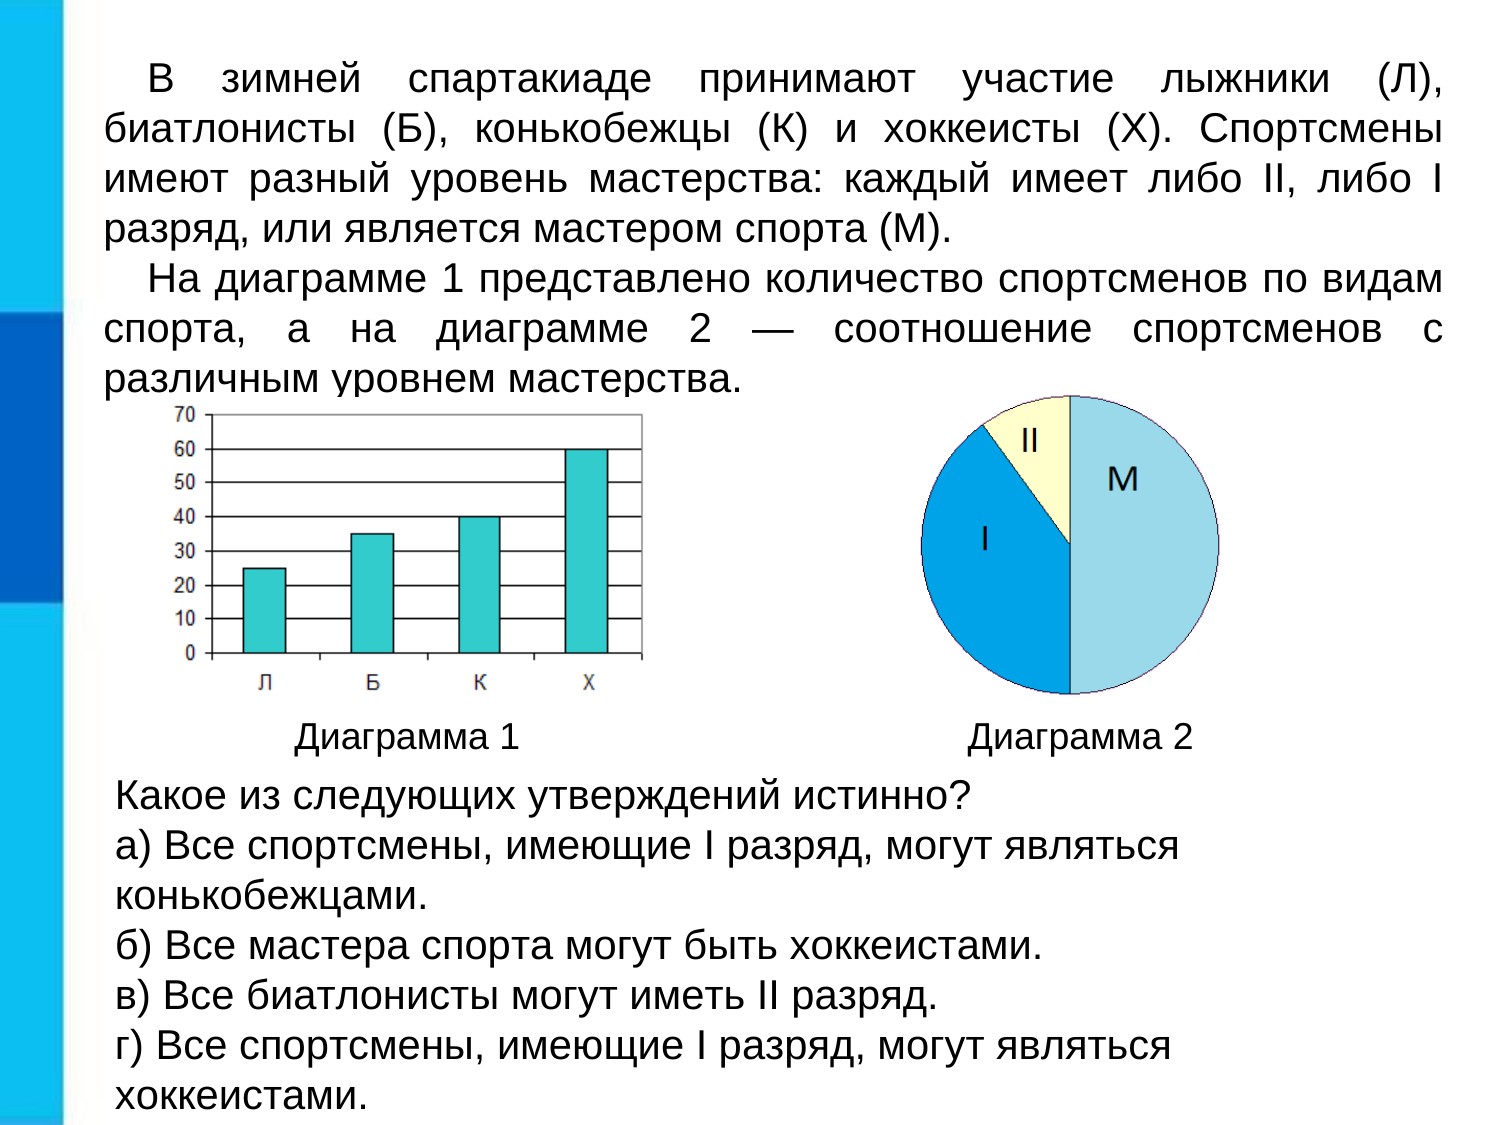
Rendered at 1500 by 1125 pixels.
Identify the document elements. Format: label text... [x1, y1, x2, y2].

text_box Диаграмма 2 [868, 704, 1294, 765]
text_box Диаграмма 1 [194, 704, 621, 765]
picture [0, 0, 1500, 1125]
text_box Какое из следующих утверждений истинно? а) Все спортсмены, имеющие I разряд, могут являться конькобежцами. б) Все мастера спорта могут быть хоккеистами. в) Все биатлонисты могут иметь II разряд. г) Все спортсмены, имеющие I разряд, могут являться хоккеистами. [100, 759, 1447, 1125]
text_box В зимней спартакиаде принимают участие лыжники (Л), биатлонисты (Б), конькобежцы (К) и хоккеисты (X). Спортсмены имеют разный уровень мастерства: каждый имеет либо II, либо I разряд, или является мастером спорта (М). На диаграмме 1 представлено количество спортсменов по видам спорта, а на диаграмме 2 — соотношение спортсменов с различным уровнем мастерства. [88, 42, 1459, 409]
